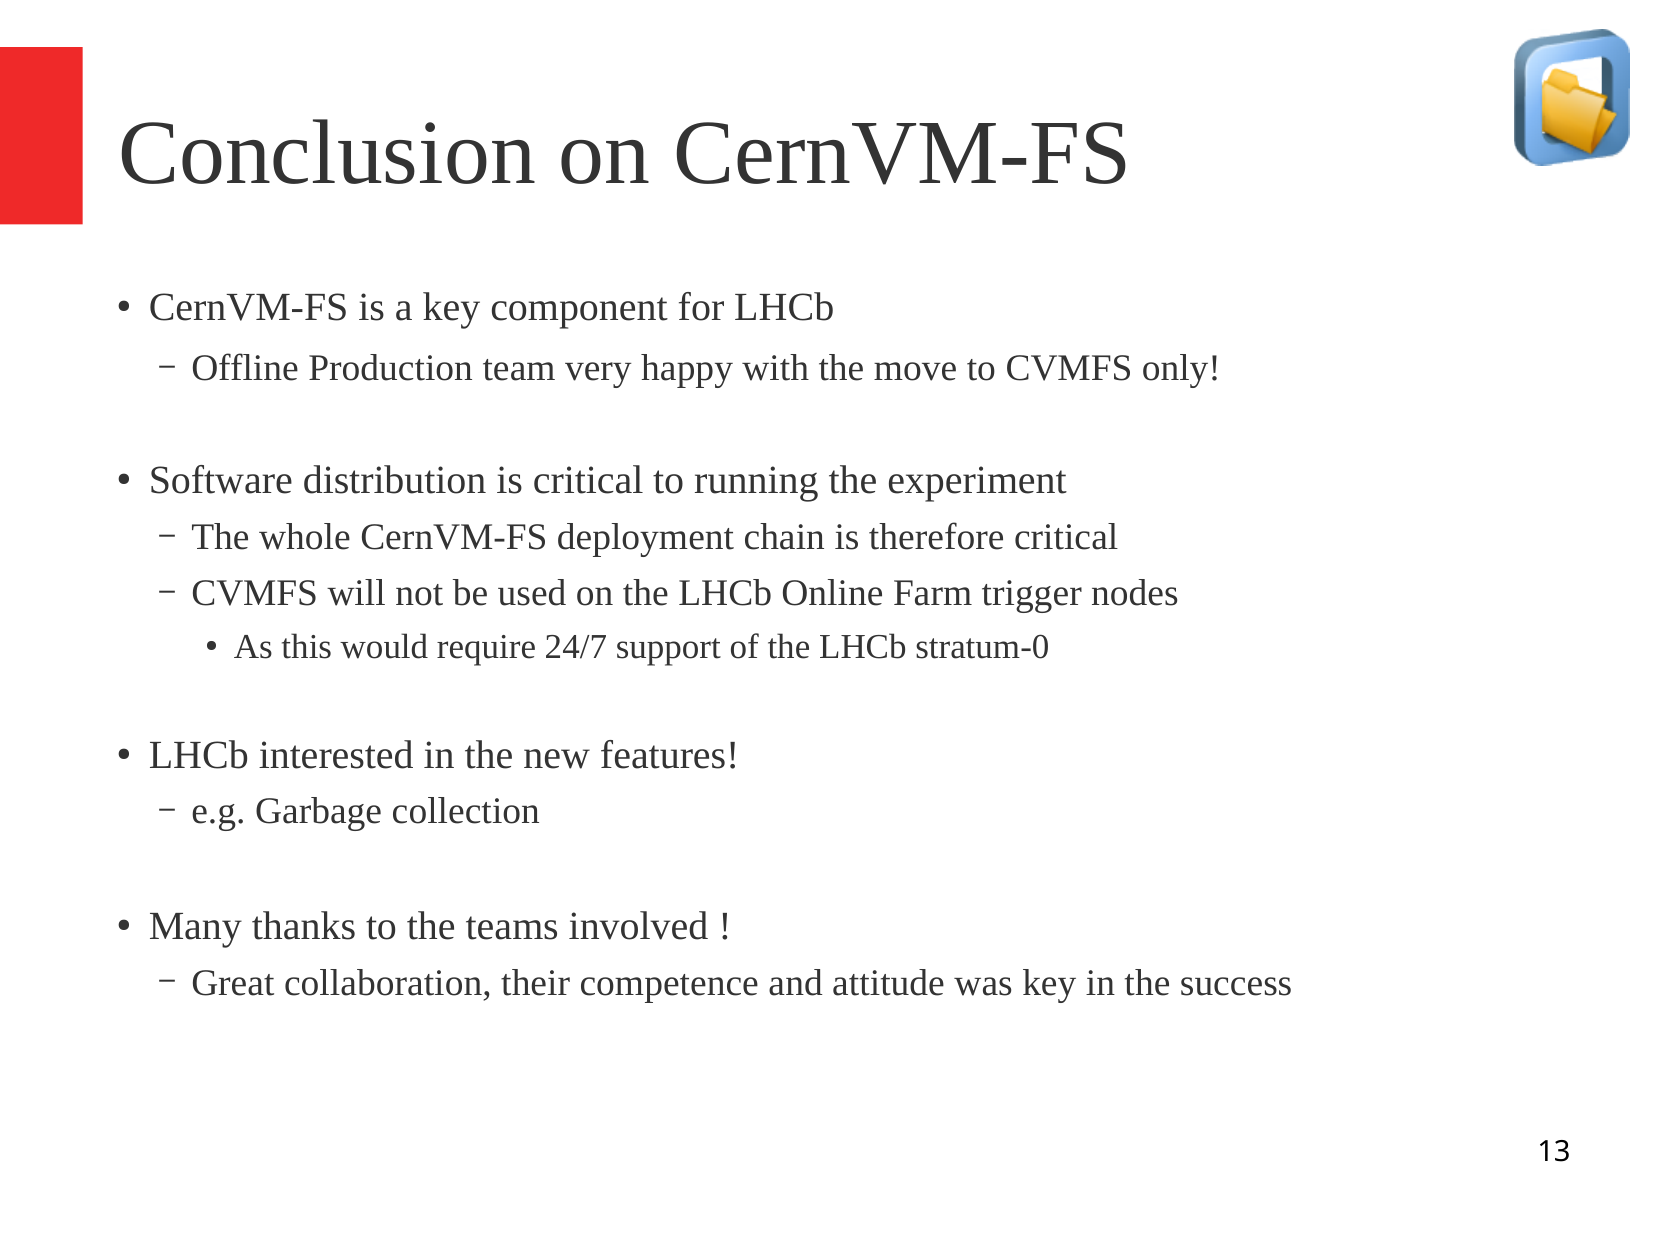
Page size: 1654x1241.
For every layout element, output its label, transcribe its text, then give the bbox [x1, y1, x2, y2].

title Conclusion on CernVM-FS [118, 49, 1571, 257]
list CernVM-FS is a key component for LHCb Offline Production team very happy with the move to CVMFS only! Software distribution is critical to running the experiment The whole CernVM-FS deployment chain is therefore critical CVMFS will not be used on the LHCb Online Farm trigger nodes As this would require 24/7 support of the LHCb stratum-0 LHCb interested in the new features! e.g. Garbage collection Many thanks to the teams involved ! Great collaboration, their competence and attitude was key in the success [106, 284, 1524, 1004]
picture [1514, 29, 1630, 166]
